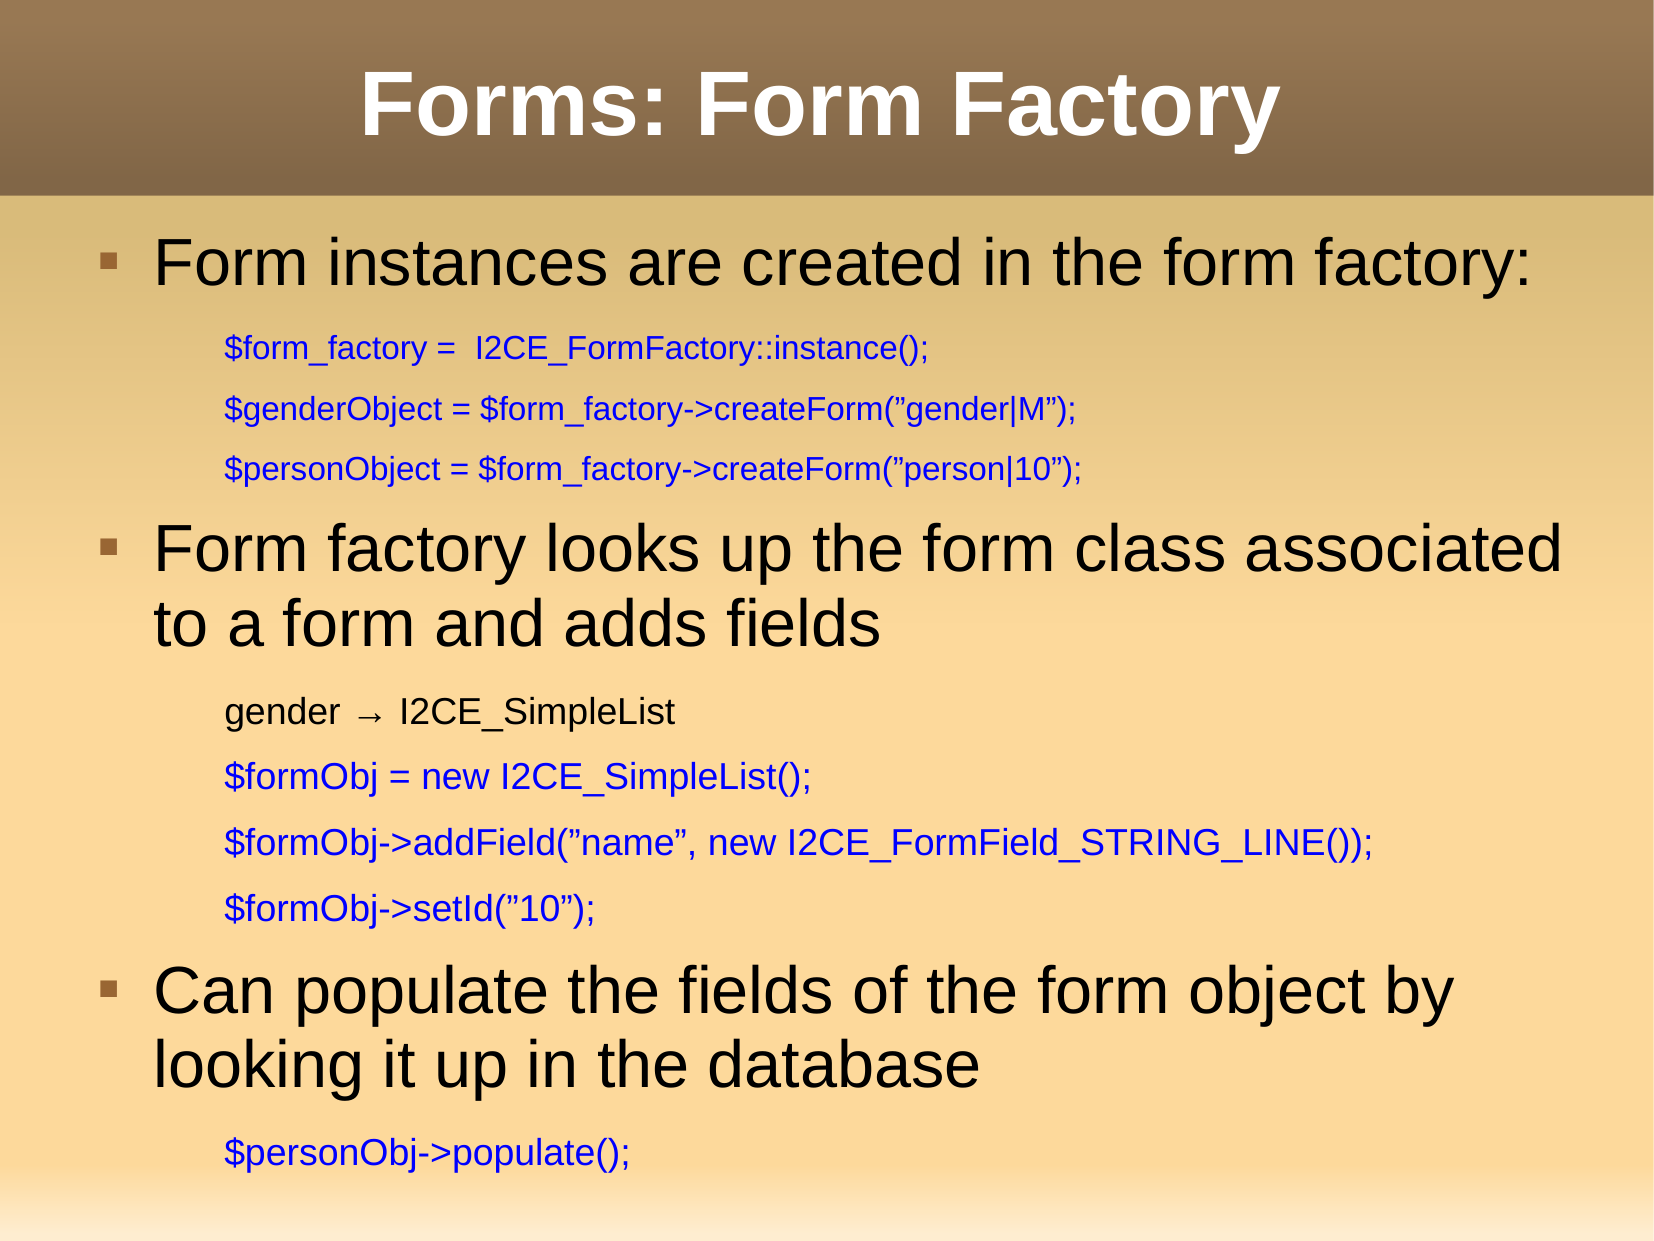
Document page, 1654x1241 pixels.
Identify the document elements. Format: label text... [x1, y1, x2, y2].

list Form instances are created in the form factory: $form_factory = I2CE_FormFactory::instance(); $genderObject = $form_factory->createForm(”gender|M”); $personObject = $form_factory->createForm(”person|10”); Form factory looks up the form class associated to a form and adds fields gender → I2CE_SimpleList $formObj = new I2CE_SimpleList(); $formObj->addField(”name”, new I2CE_FormField_STRING_LINE()); $formObj->setId(”10”); Can populate the fields of the form object by looking it up in the database $personObj->populate(); [82, 225, 1571, 1240]
title Forms: Form Factory [76, 7, 1565, 200]
picture [0, 0, 1654, 1241]
